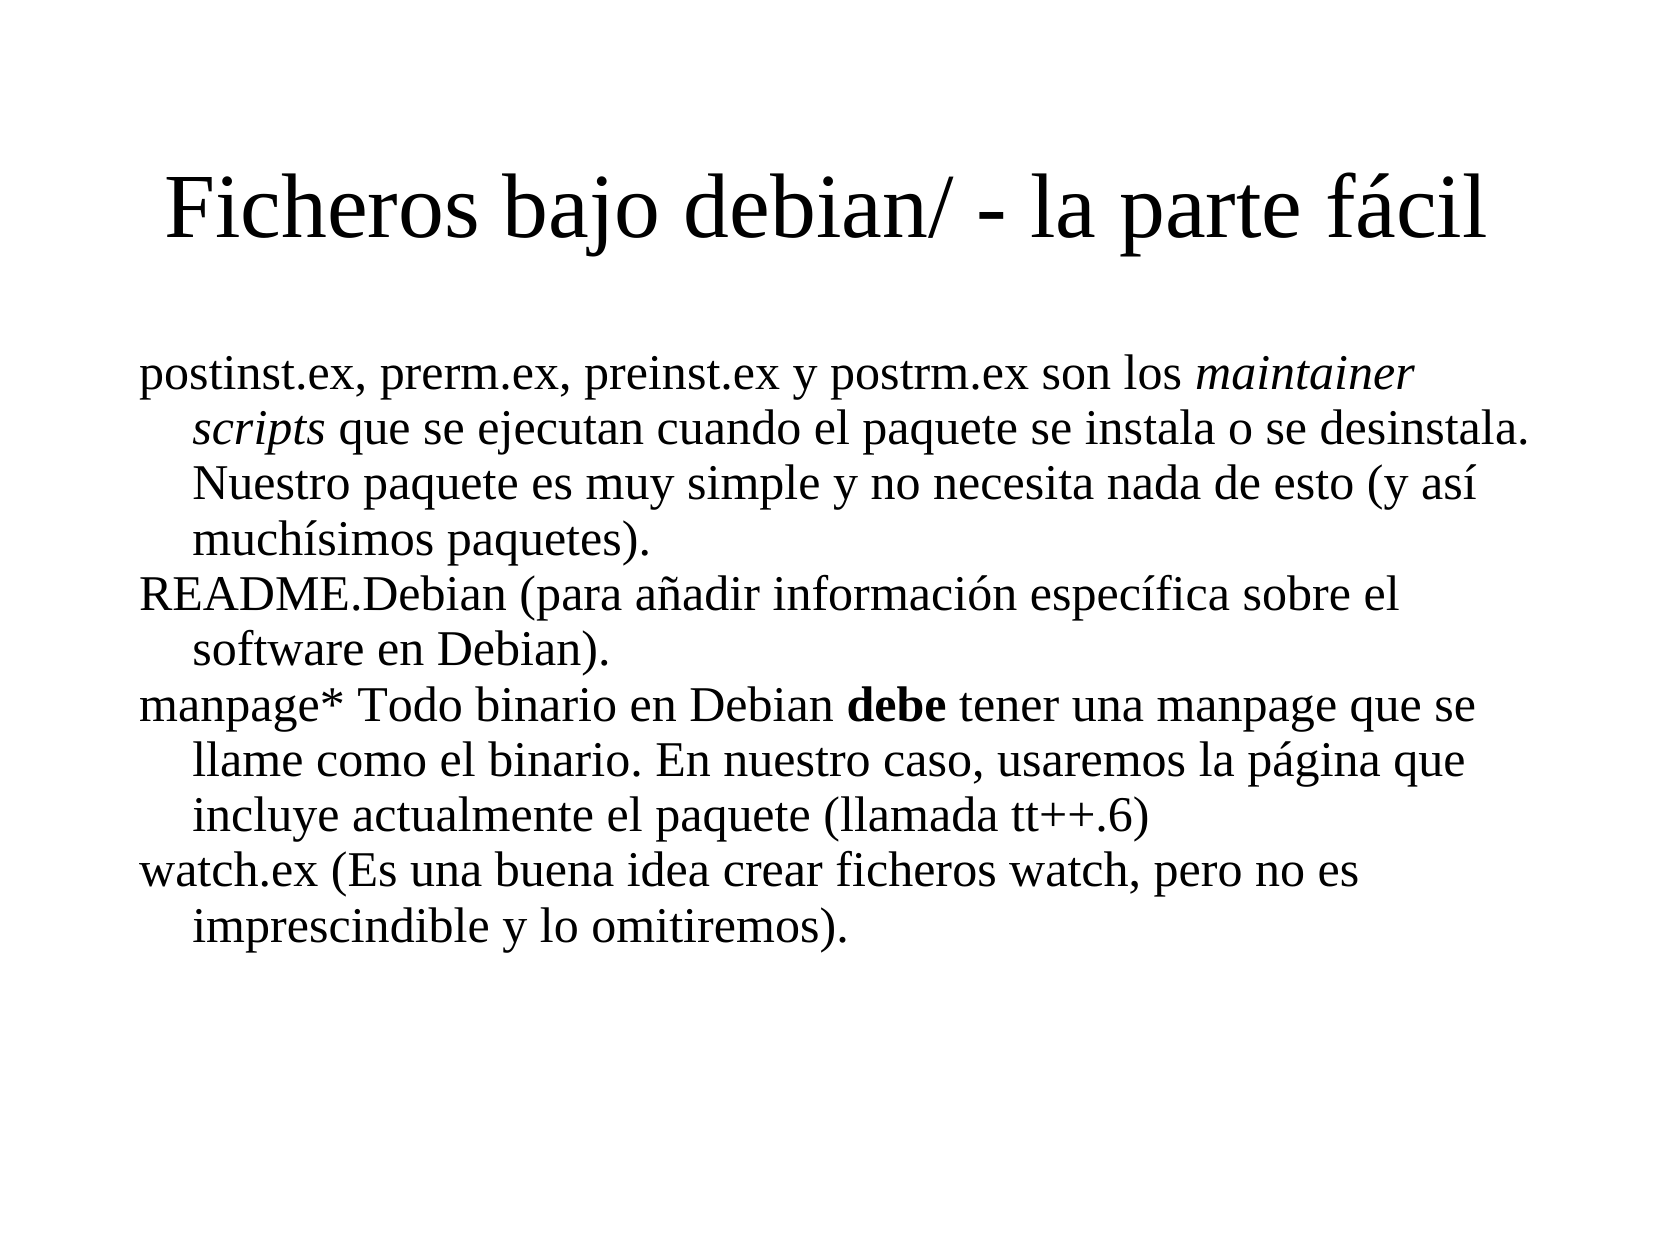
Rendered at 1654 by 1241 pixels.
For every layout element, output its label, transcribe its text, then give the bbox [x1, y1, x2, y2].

list postinst.ex, prerm.ex, preinst.ex y postrm.ex son los maintainer scripts que se ejecutan cuando el paquete se instala o se desinstala. Nuestro paquete es muy simple y no necesita nada de esto (y así muchísimos paquetes). README.Debian (para añadir información específica sobre el software en Debian). manpage* Todo binario en Debian debe tener una manpage que se llame como el binario. En nuestro caso, usaremos la página que incluye actualmente el paquete (llamada tt++.6) watch.ex (Es una buena idea crear ficheros watch, pero no es imprescindible y lo omitiremos). [121, 344, 1534, 1127]
title Ficheros bajo debian/ - la parte fácil [121, 102, 1534, 311]
